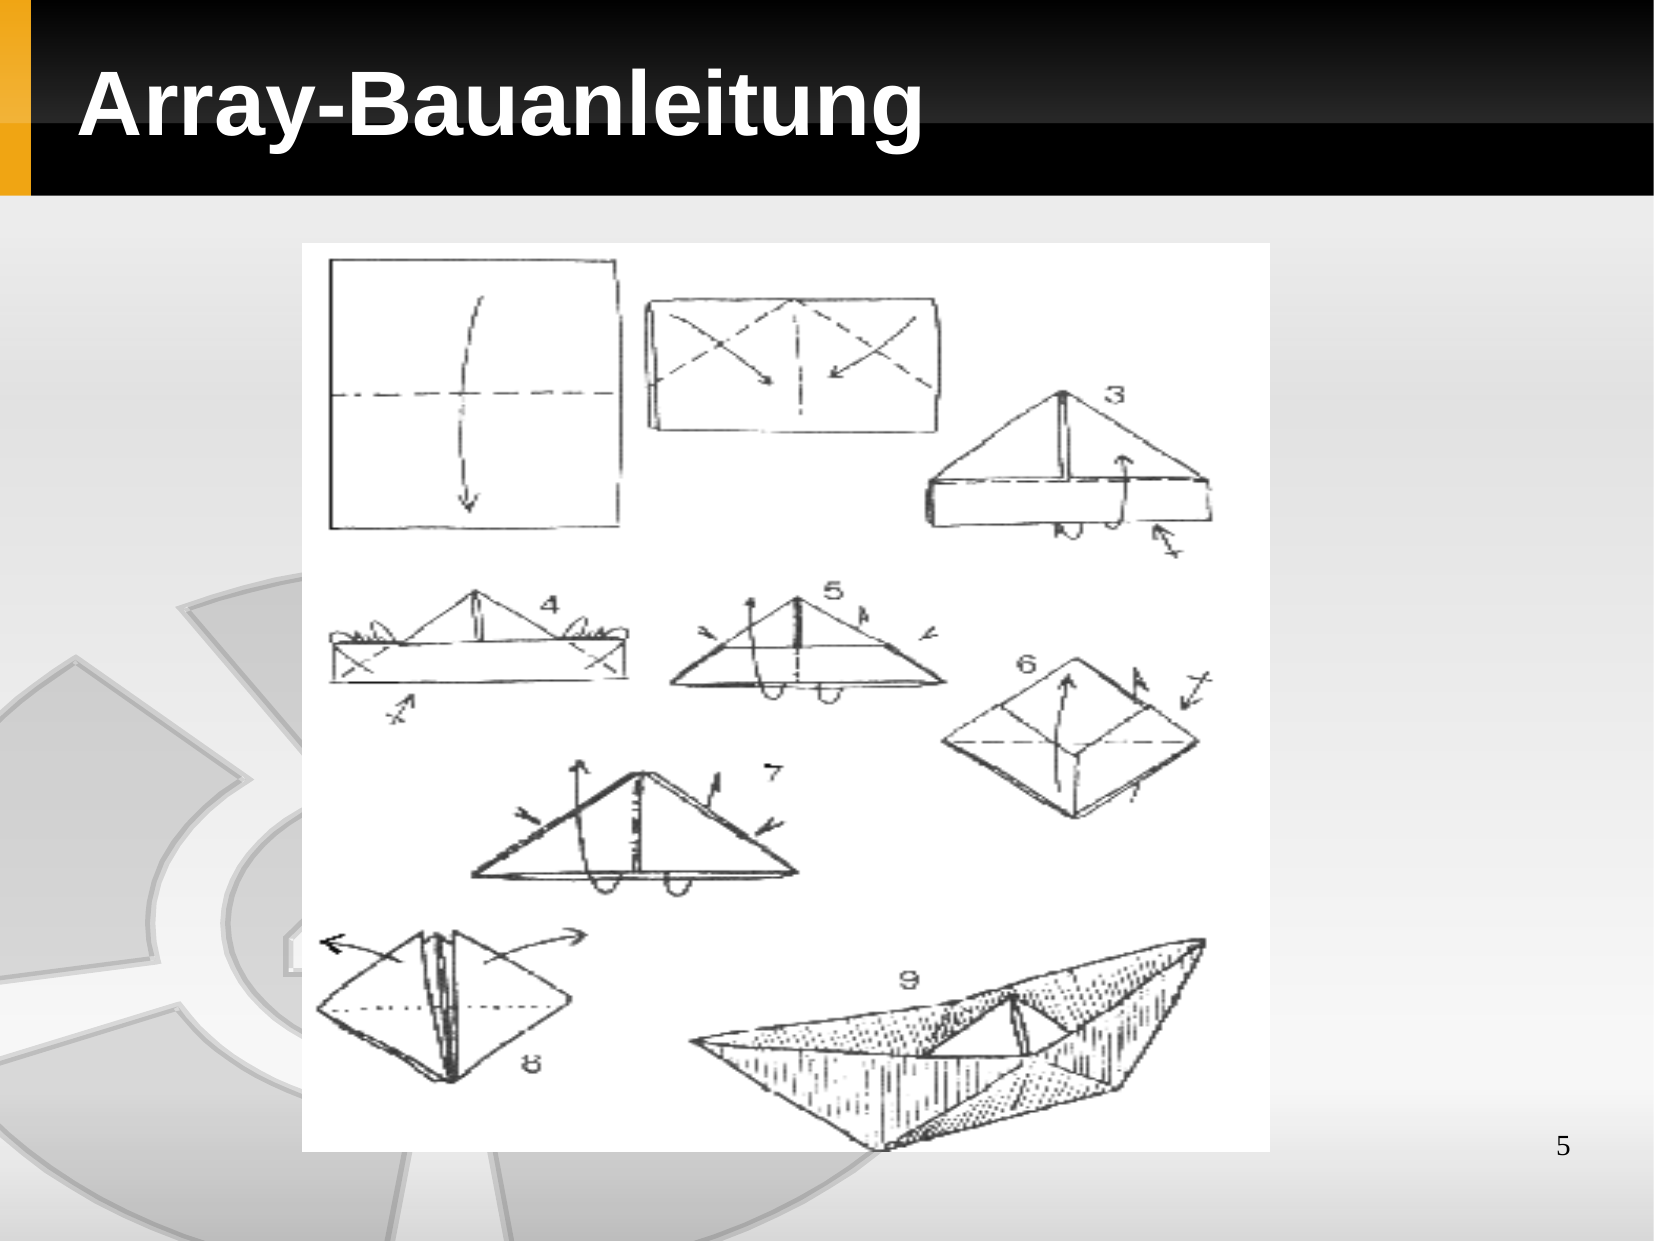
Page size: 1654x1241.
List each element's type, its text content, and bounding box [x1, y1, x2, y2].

title Array-Bauanleitung [76, 7, 1565, 200]
picture [0, 0, 1654, 1241]
